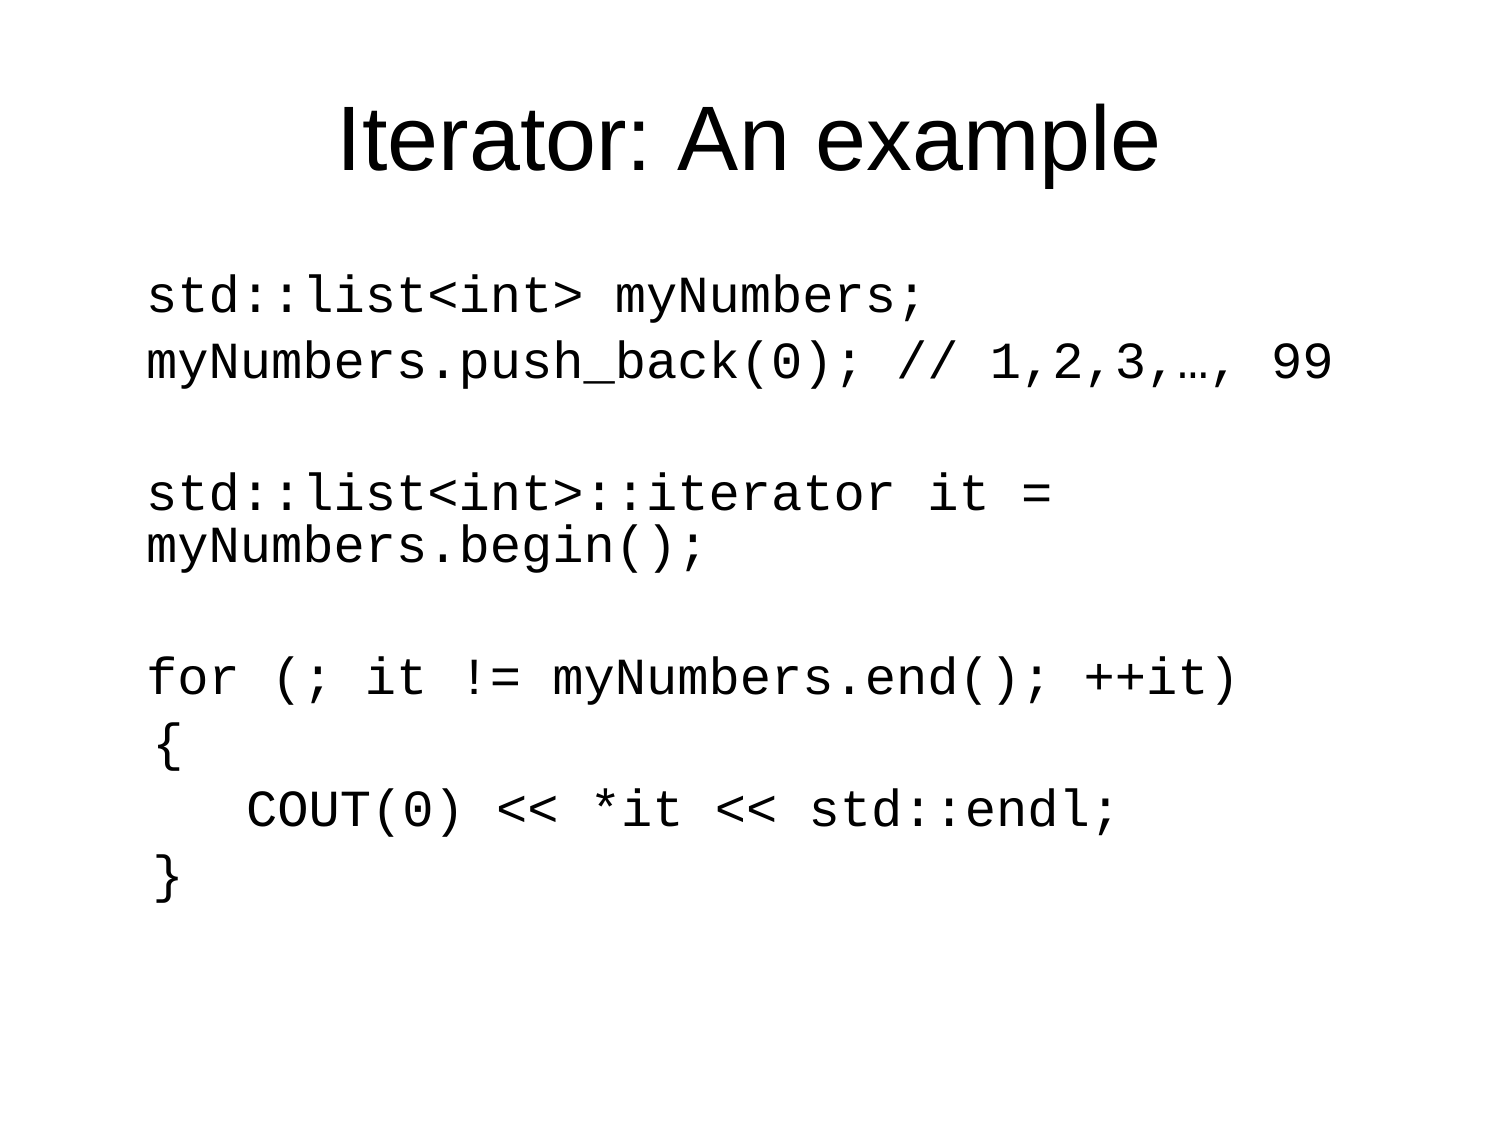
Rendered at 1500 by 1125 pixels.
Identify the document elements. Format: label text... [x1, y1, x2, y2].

list std::list<int> myNumbers; myNumbers.push_back(0); // 1,2,3,…, 99 std::list<int>::iterator it = myNumbers.begin(); for (; it != myNumbers.end(); ++it) { COUT(0) << *it << std::endl; } [75, 262, 1426, 1006]
title Iterator: An example [75, 45, 1426, 233]
